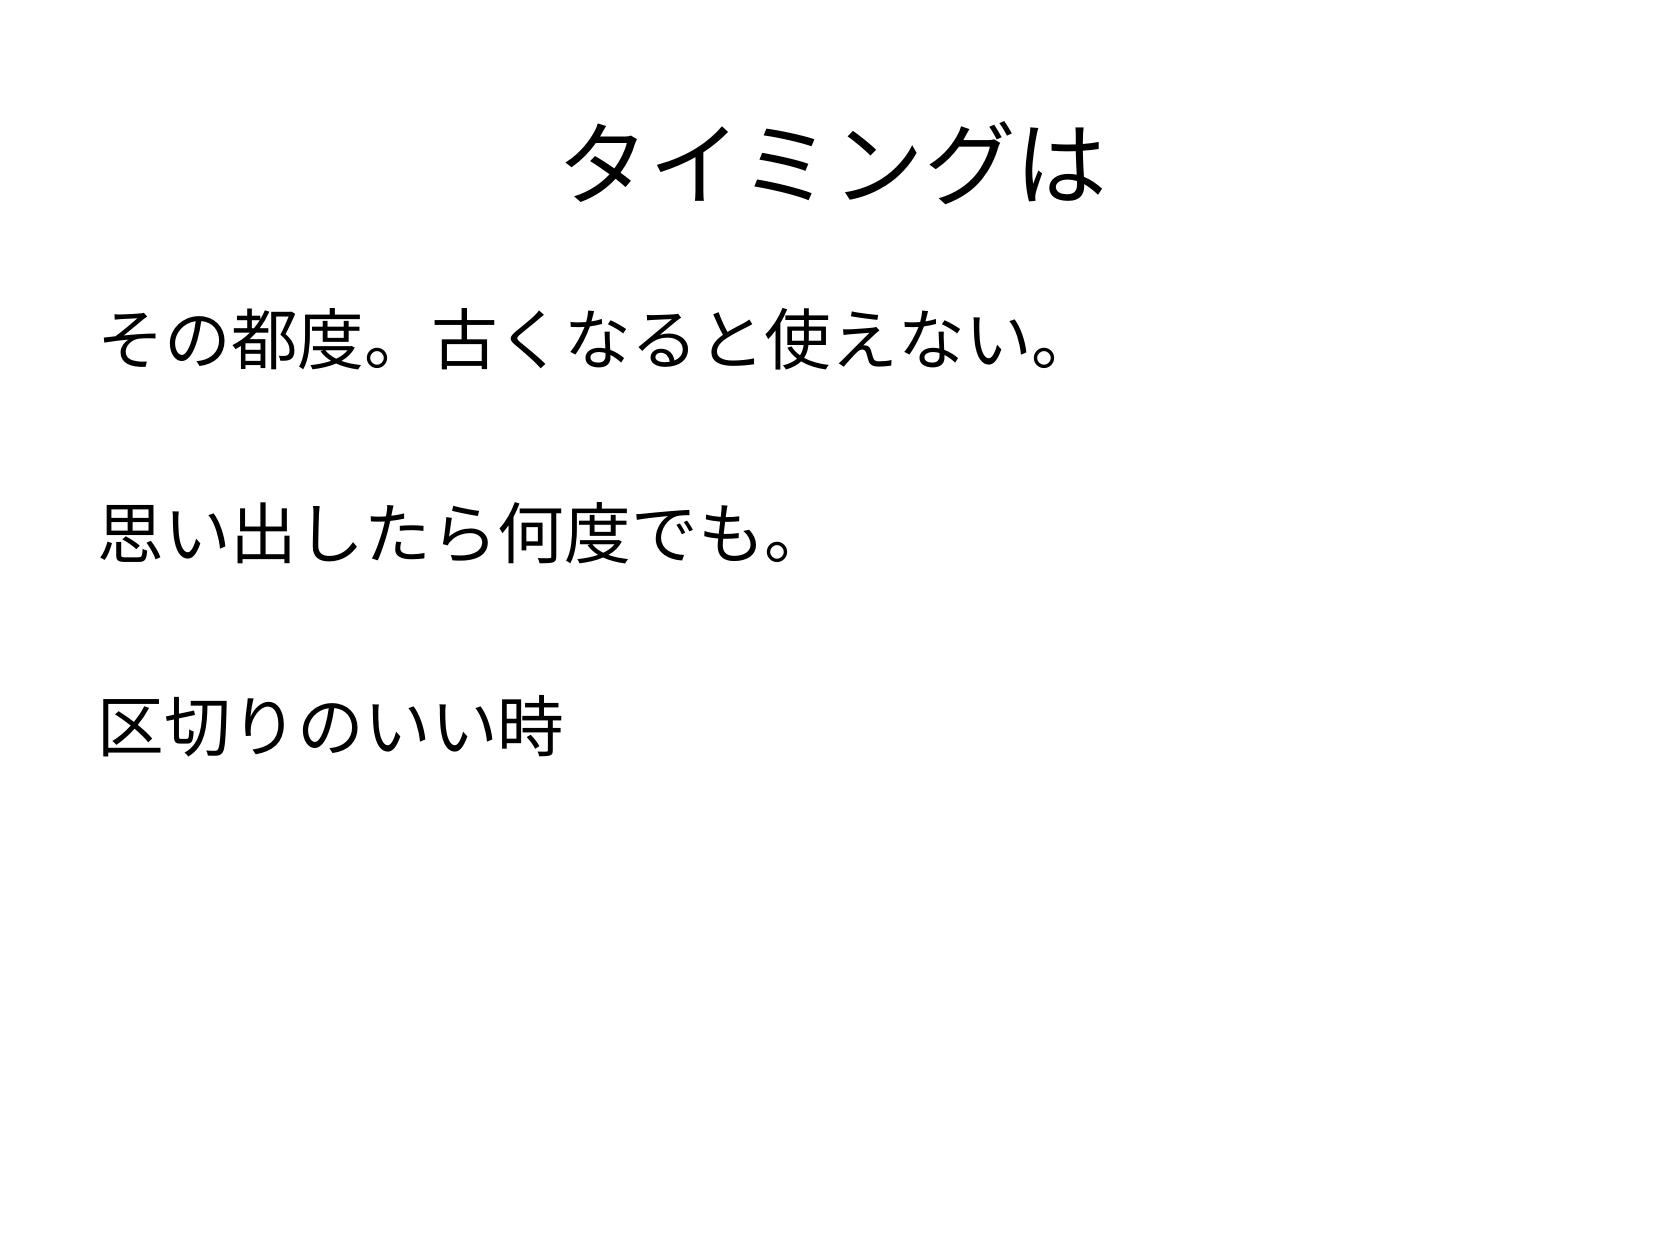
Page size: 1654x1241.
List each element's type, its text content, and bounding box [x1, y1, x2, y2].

list その都度。古くなると使えない。 思い出したら何度でも。 区切りのいい時 [82, 290, 1571, 1010]
title タイミングは [88, 58, 1577, 266]
